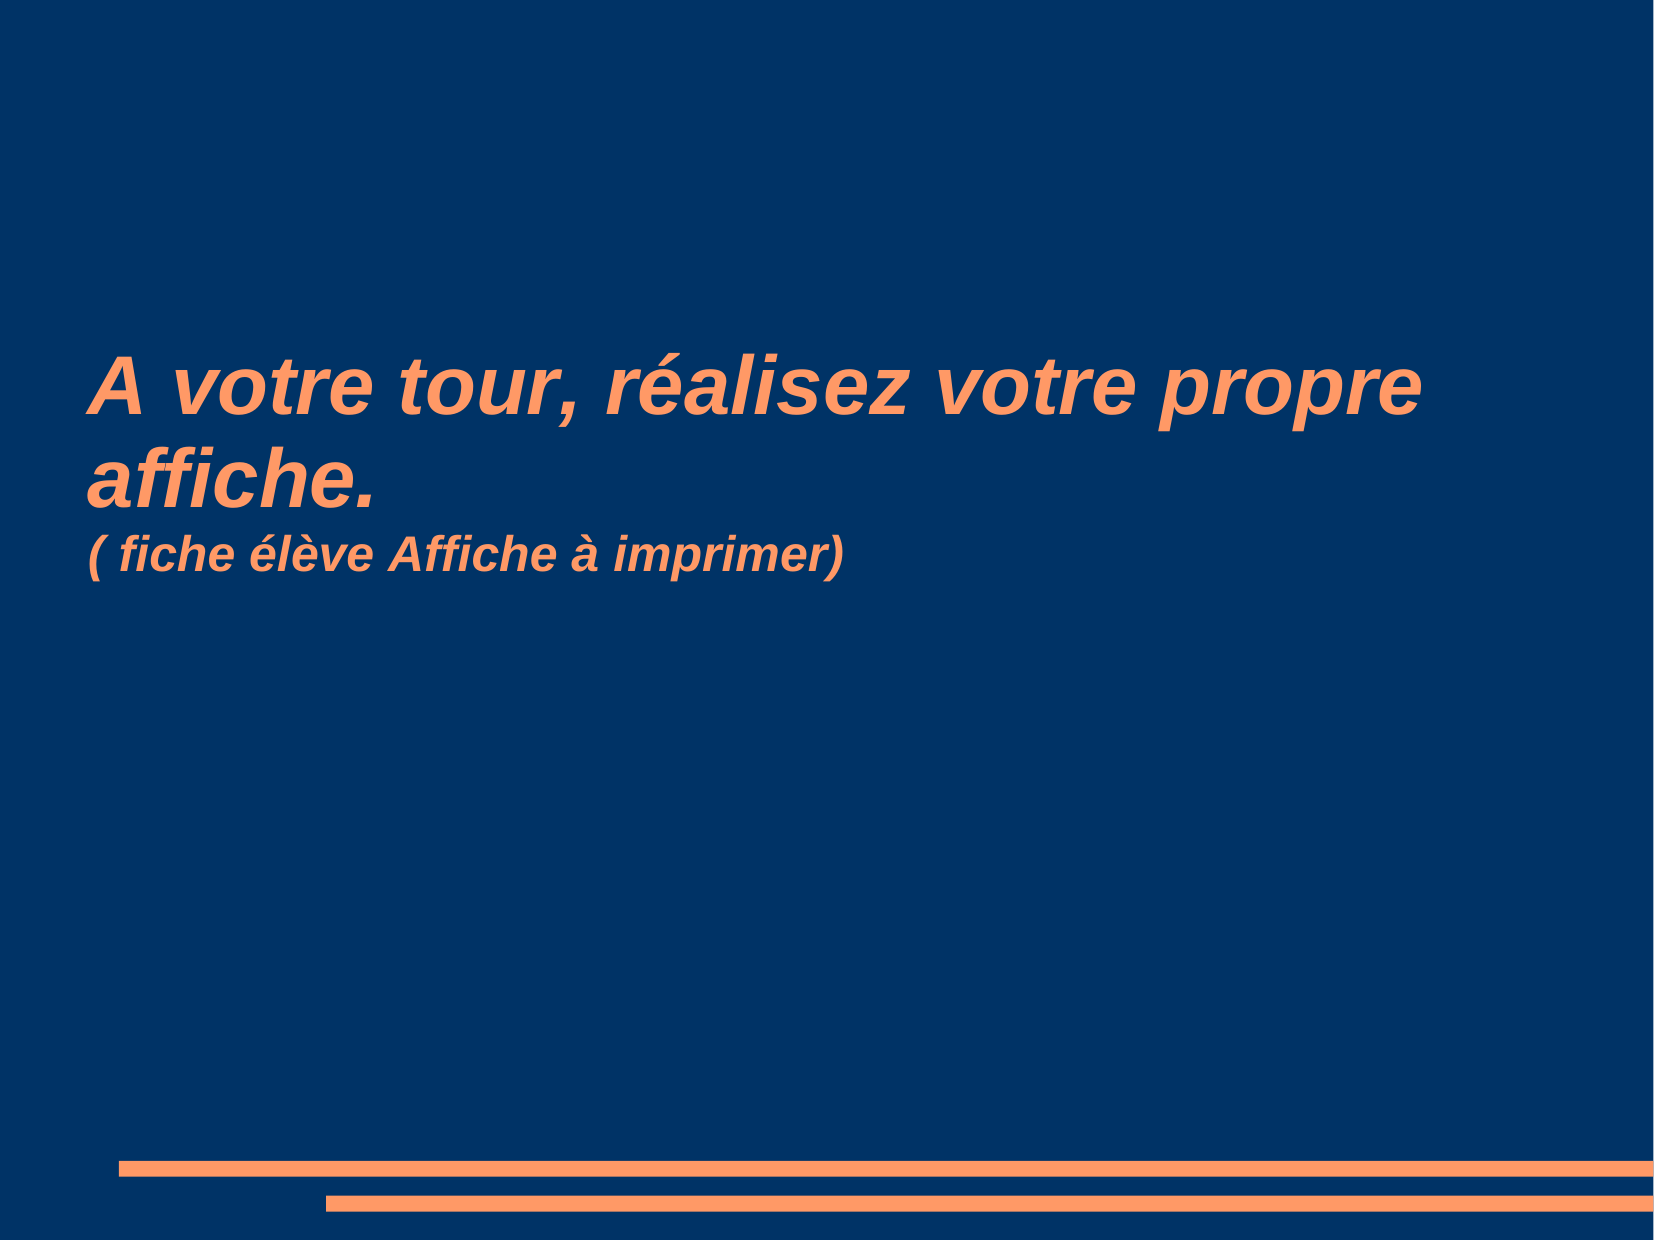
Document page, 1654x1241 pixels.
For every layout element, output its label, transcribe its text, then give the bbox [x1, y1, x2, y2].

title A votre tour, réalisez votre propre affiche. ( fiche élève Affiche à imprimer) [87, 271, 1501, 650]
